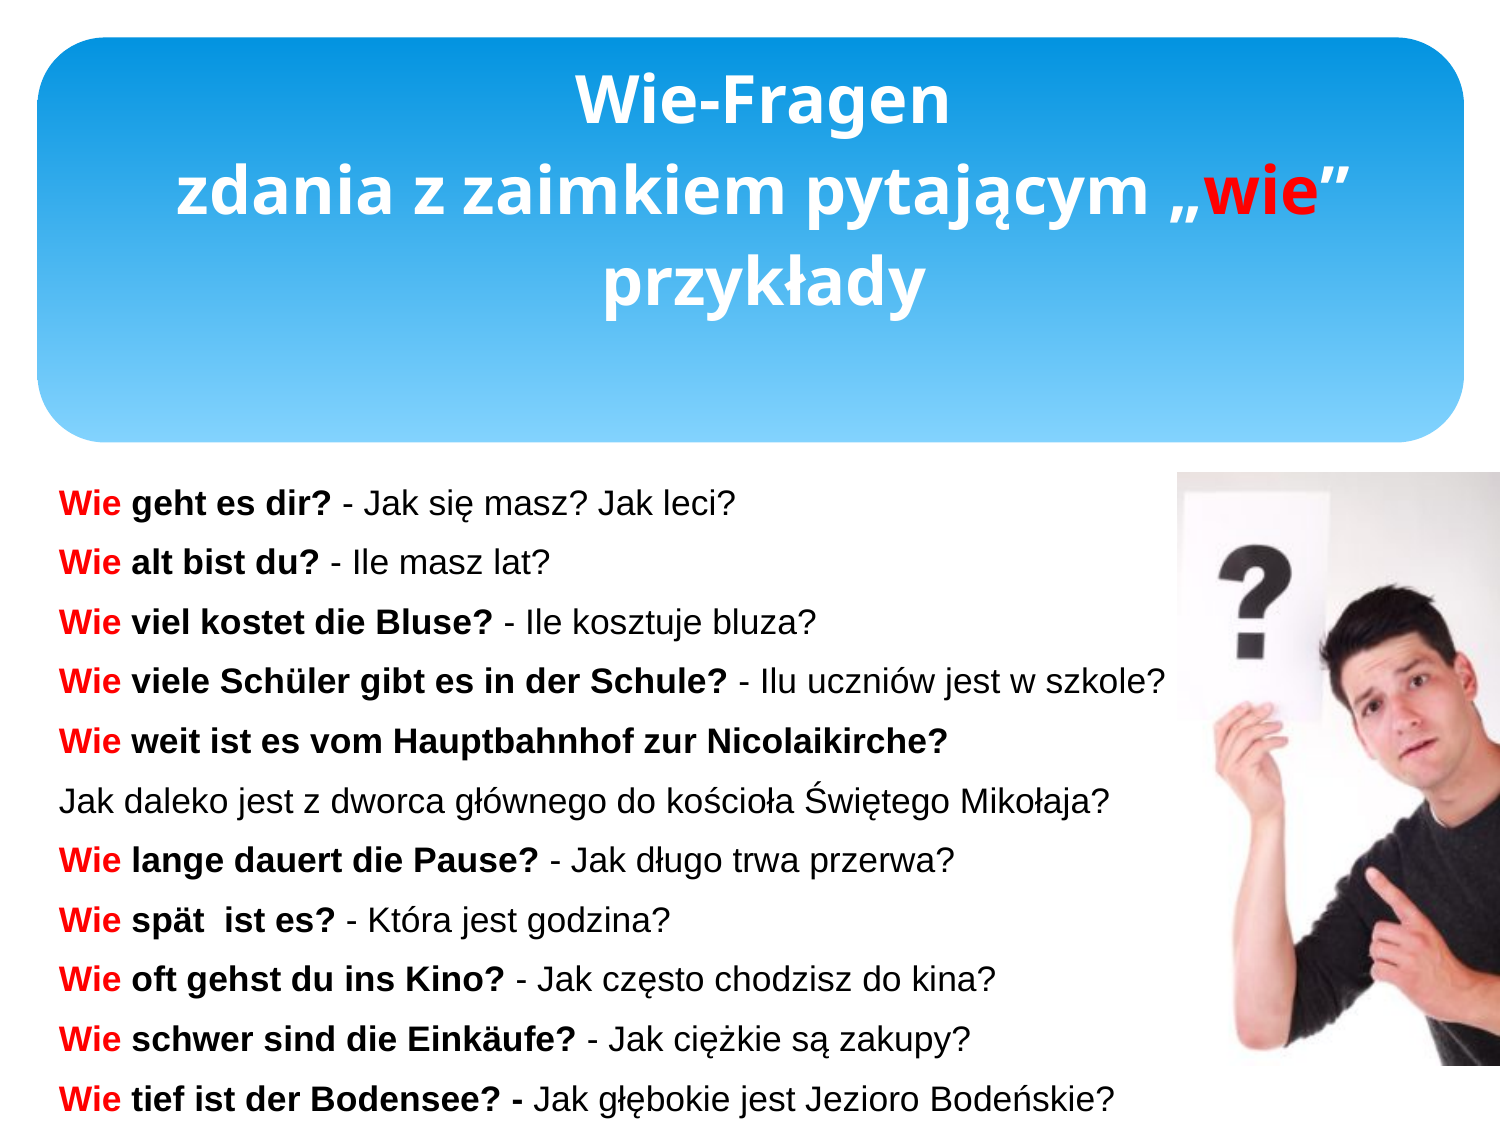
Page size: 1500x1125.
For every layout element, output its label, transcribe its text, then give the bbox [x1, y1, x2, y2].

subtitle Wie geht es dir? - Jak się masz? Jak leci? Wie alt bist du? - Ile masz lat? Wie viel kostet die Bluse? - Ile kosztuje bluza? Wie viele Schüler gibt es in der Schule? - Ilu uczniów jest w szkole? Wie weit ist es vom Hauptbahnhof zur Nicolaikirche? Jak daleko jest z dworca głównego do kościoła Świętego Mikołaja? Wie lange dauert die Pause? - Jak długo trwa przerwa? Wie spät ist es? - Która jest godzina? Wie oft gehst du ins Kino? - Jak często chodzisz do kina? Wie schwer sind die Einkäufe? - Jak ciężkie są zakupy? Wie tief ist der Bodensee? - Jak głębokie jest Jezioro Bodeńskie? [59, 462, 1275, 1125]
title Wie-Fragen zdania z zaimkiem pytającym „wie” przykłady [88, 66, 1439, 311]
picture [1177, 472, 1500, 1066]
